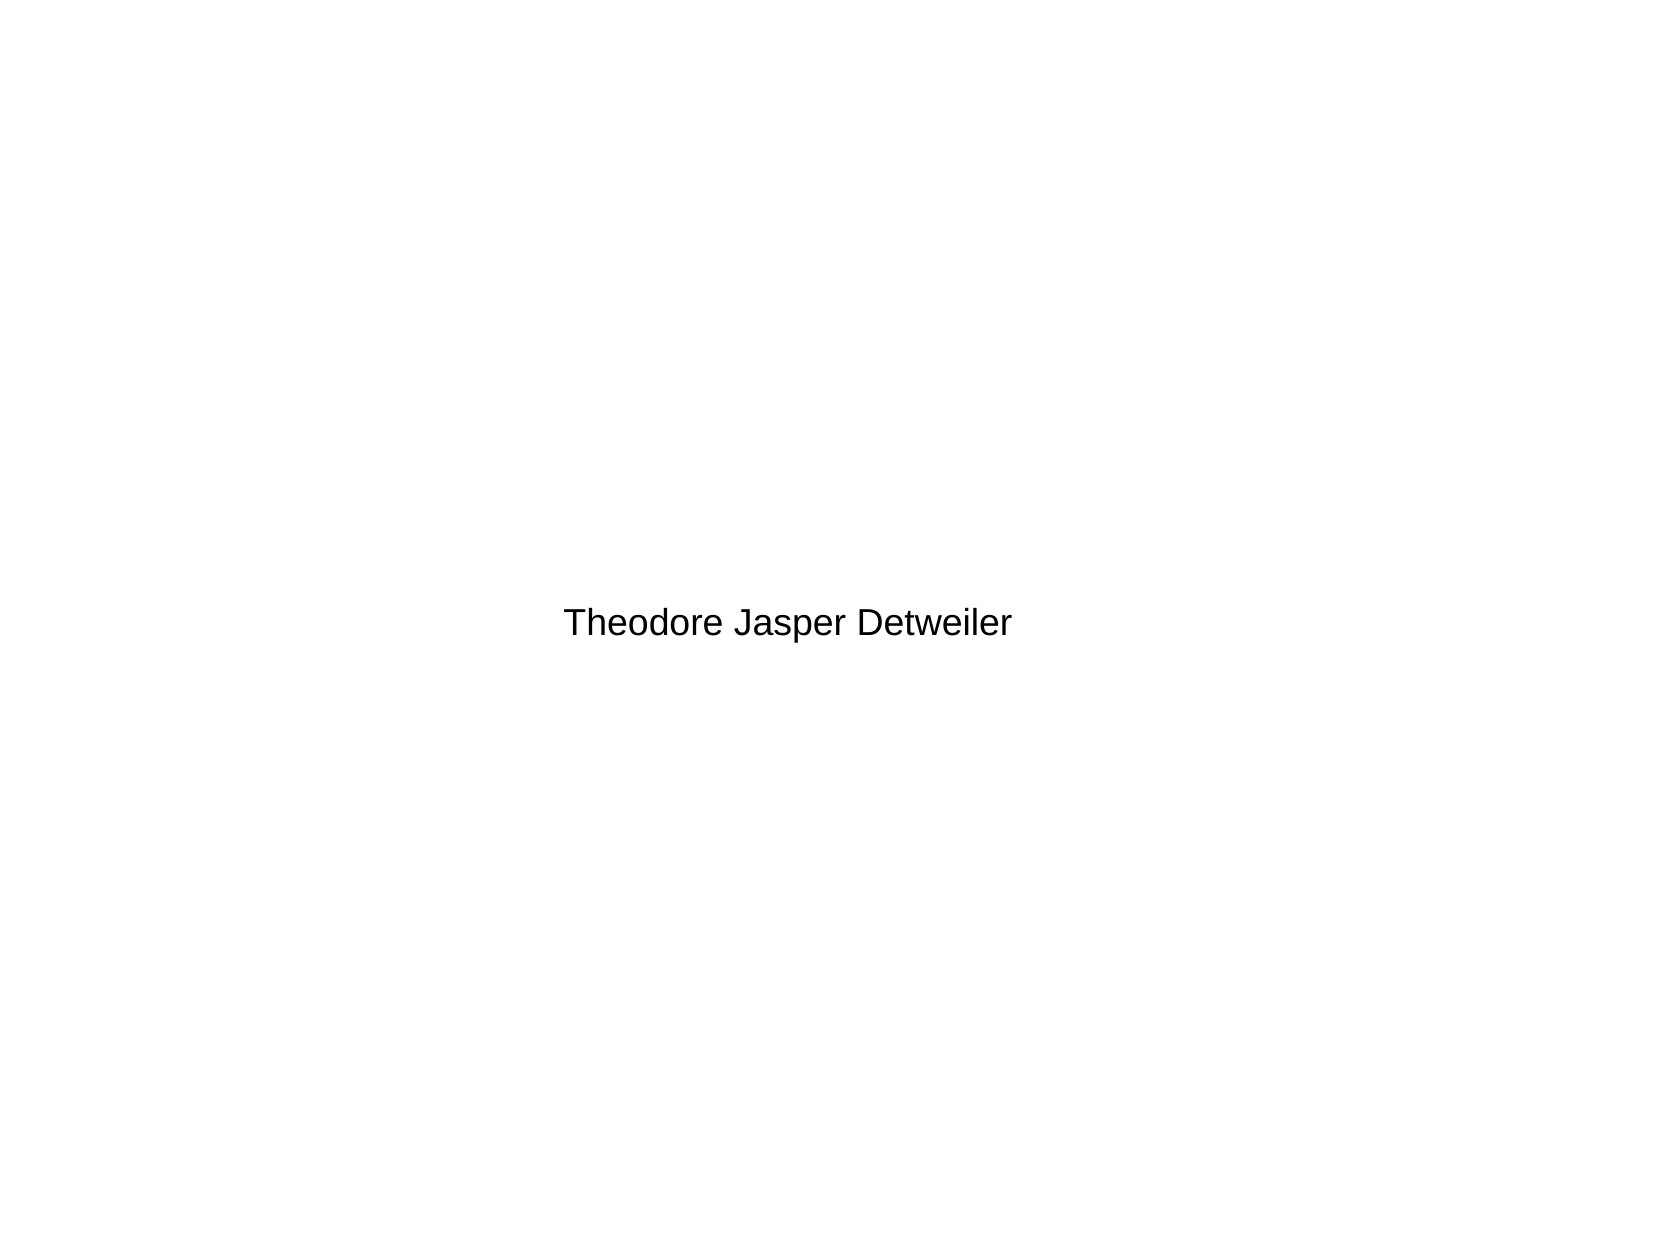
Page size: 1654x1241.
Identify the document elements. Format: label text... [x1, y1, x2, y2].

text_box Theodore Jasper Detweiler [539, 593, 1120, 664]
